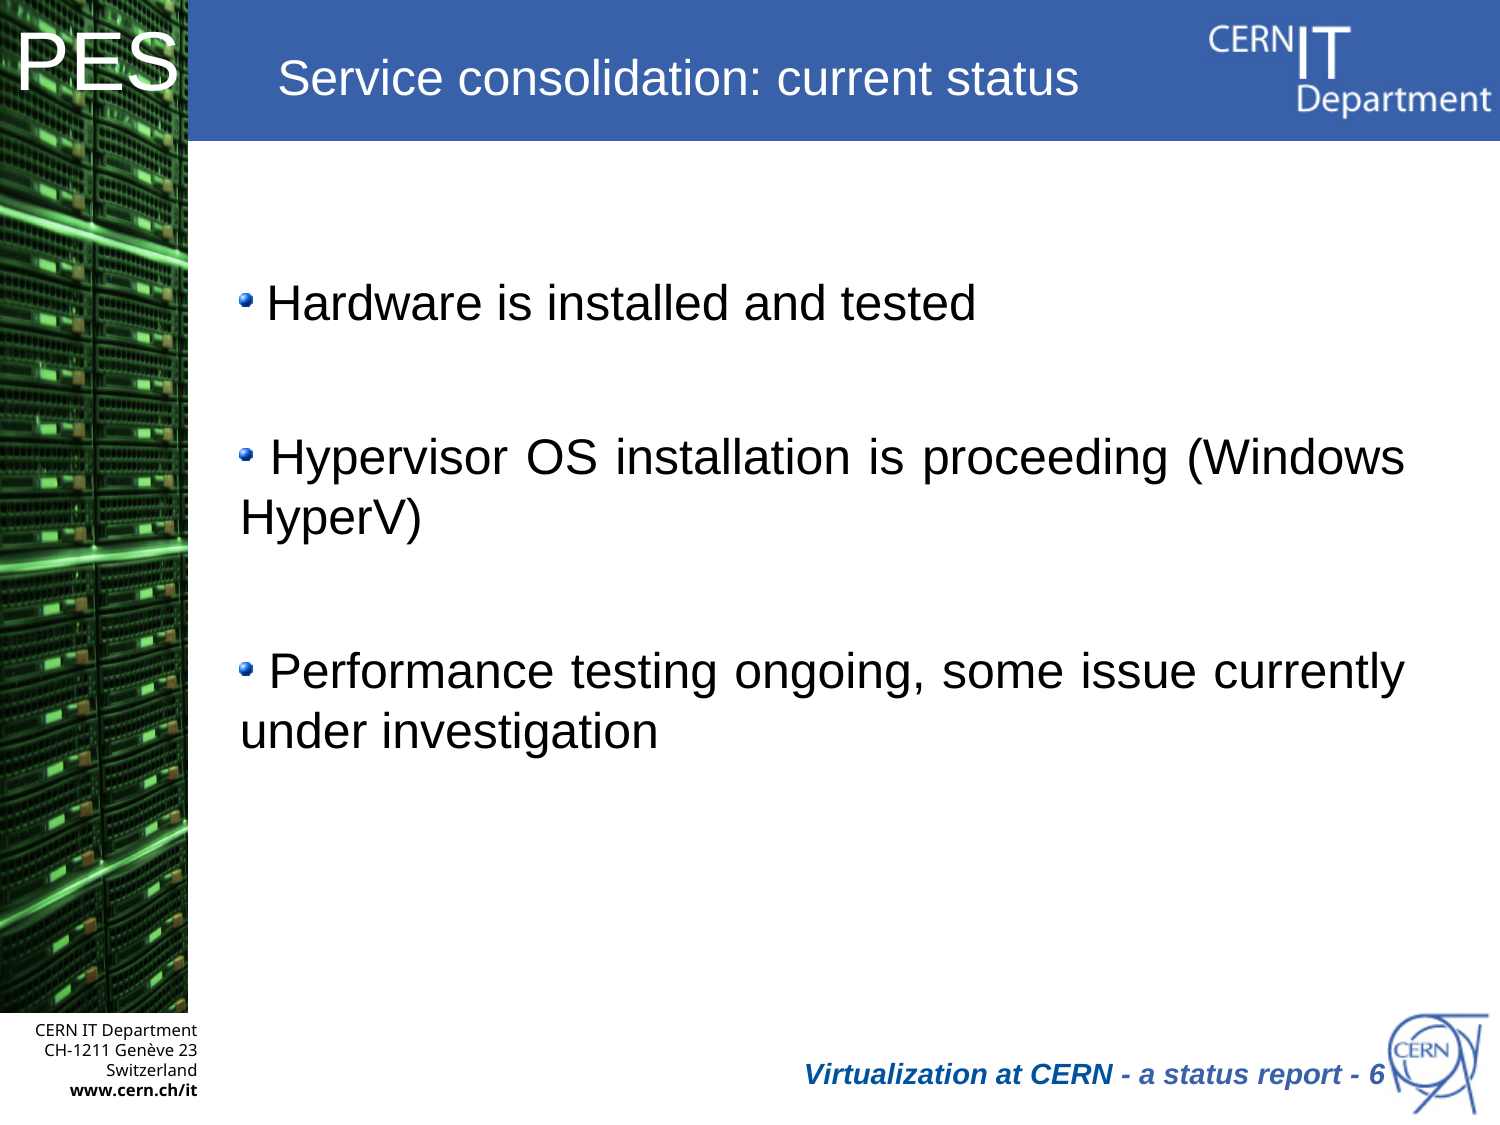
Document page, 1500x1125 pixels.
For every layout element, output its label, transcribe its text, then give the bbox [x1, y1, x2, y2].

text_box Hardware is installed and tested Hypervisor OS installation is proceeding (Windows HyperV) Performance testing ongoing, some issue currently under investigation [225, 262, 1463, 921]
picture [1387, 1012, 1490, 1115]
picture [0, 0, 1500, 1013]
text_box Service consolidation: current status [262, 37, 1096, 113]
